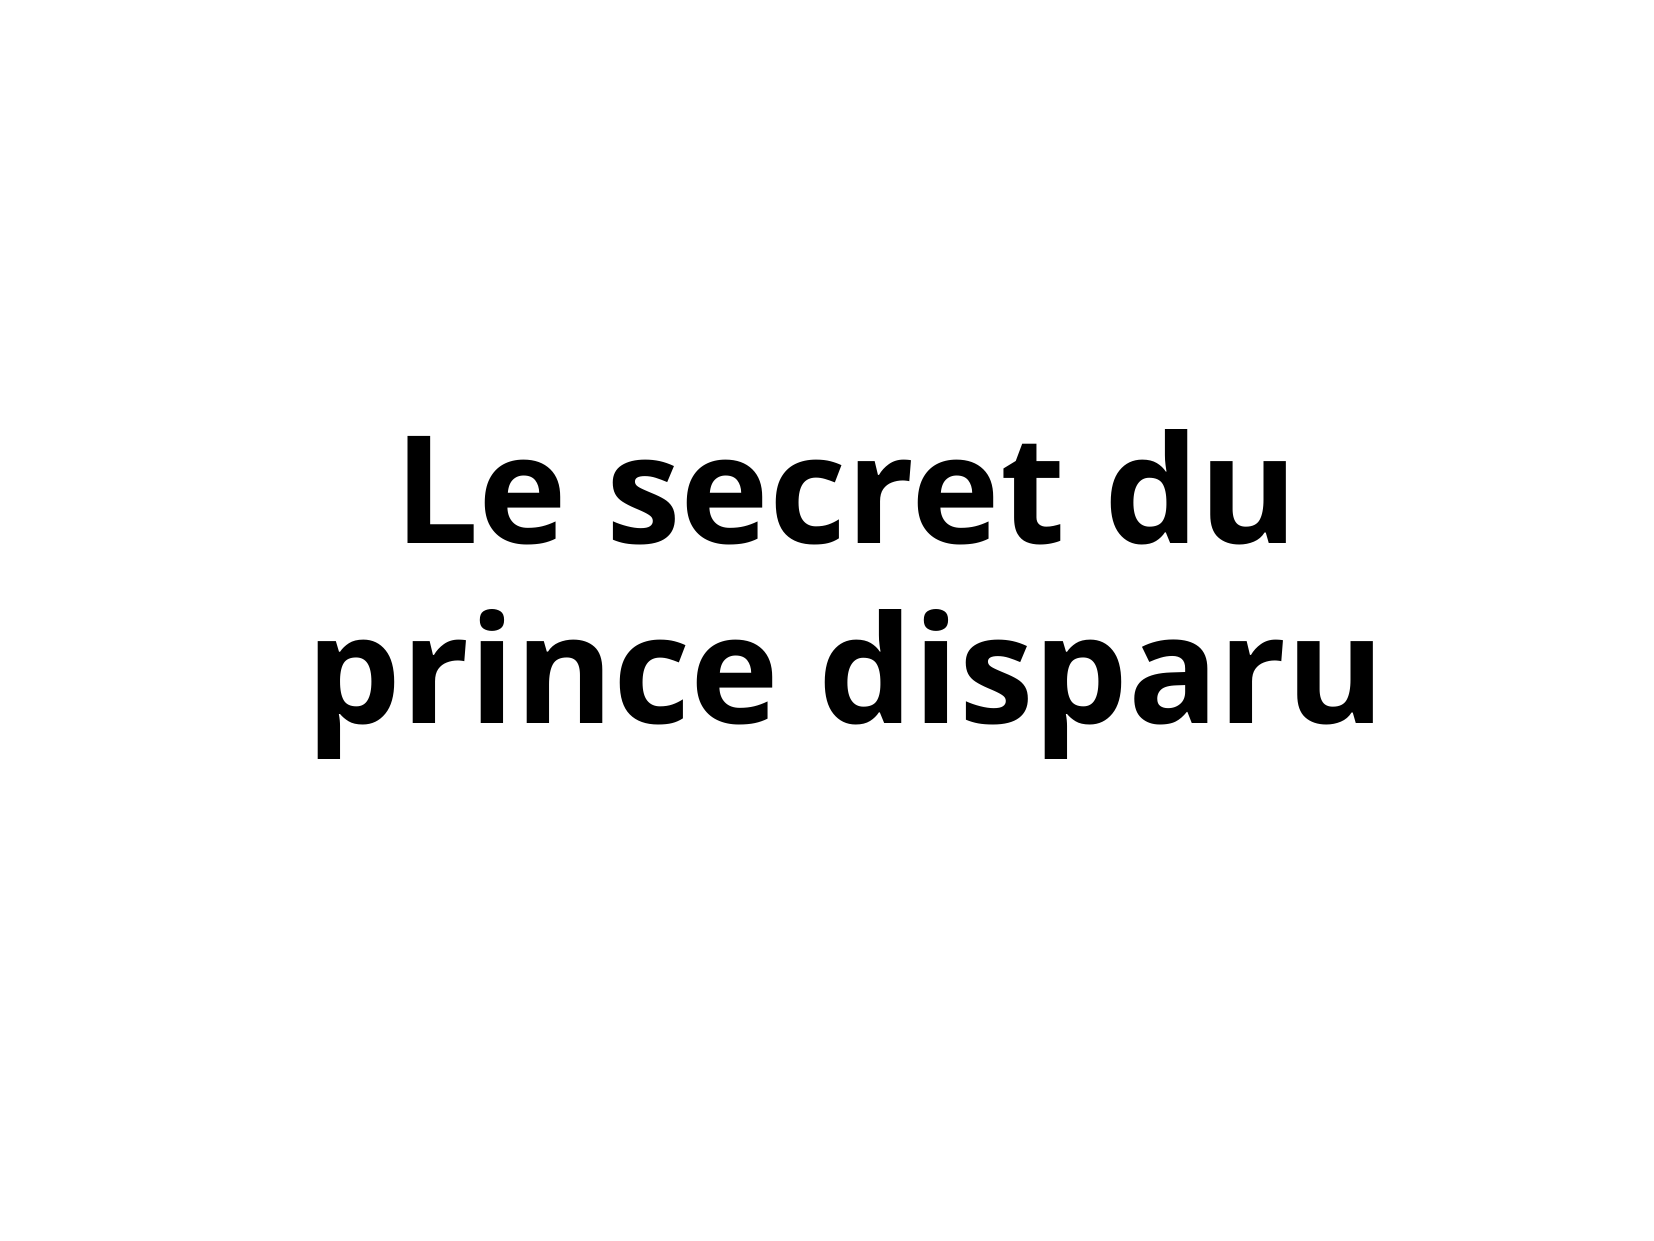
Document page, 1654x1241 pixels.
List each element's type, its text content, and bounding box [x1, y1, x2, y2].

list Le secret du prince disparu [146, 204, 1547, 759]
